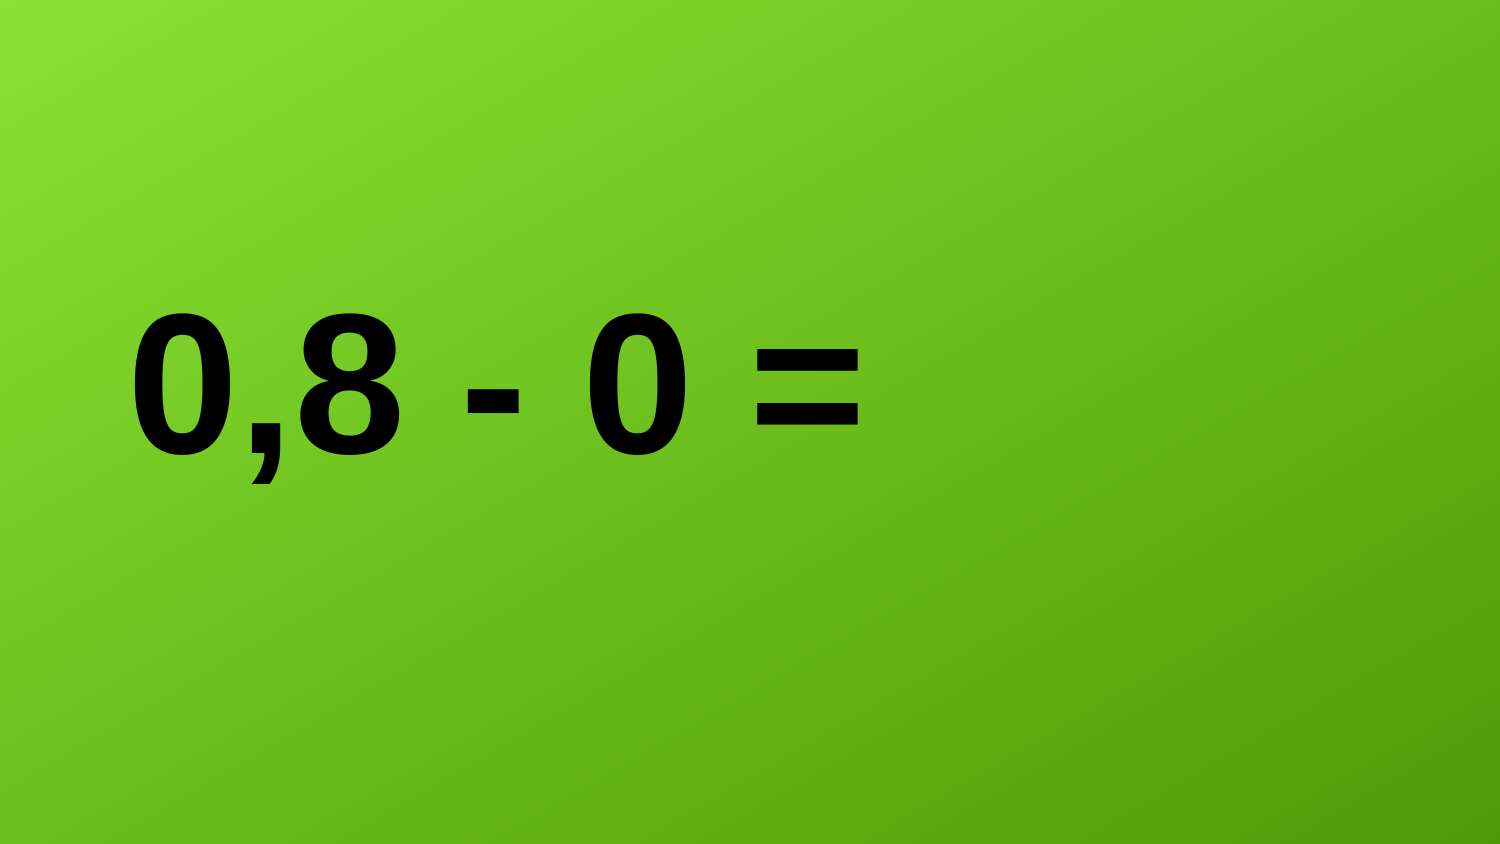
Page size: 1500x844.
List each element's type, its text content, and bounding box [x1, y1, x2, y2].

title 0,8 - 0 = [112, 318, 1388, 509]
